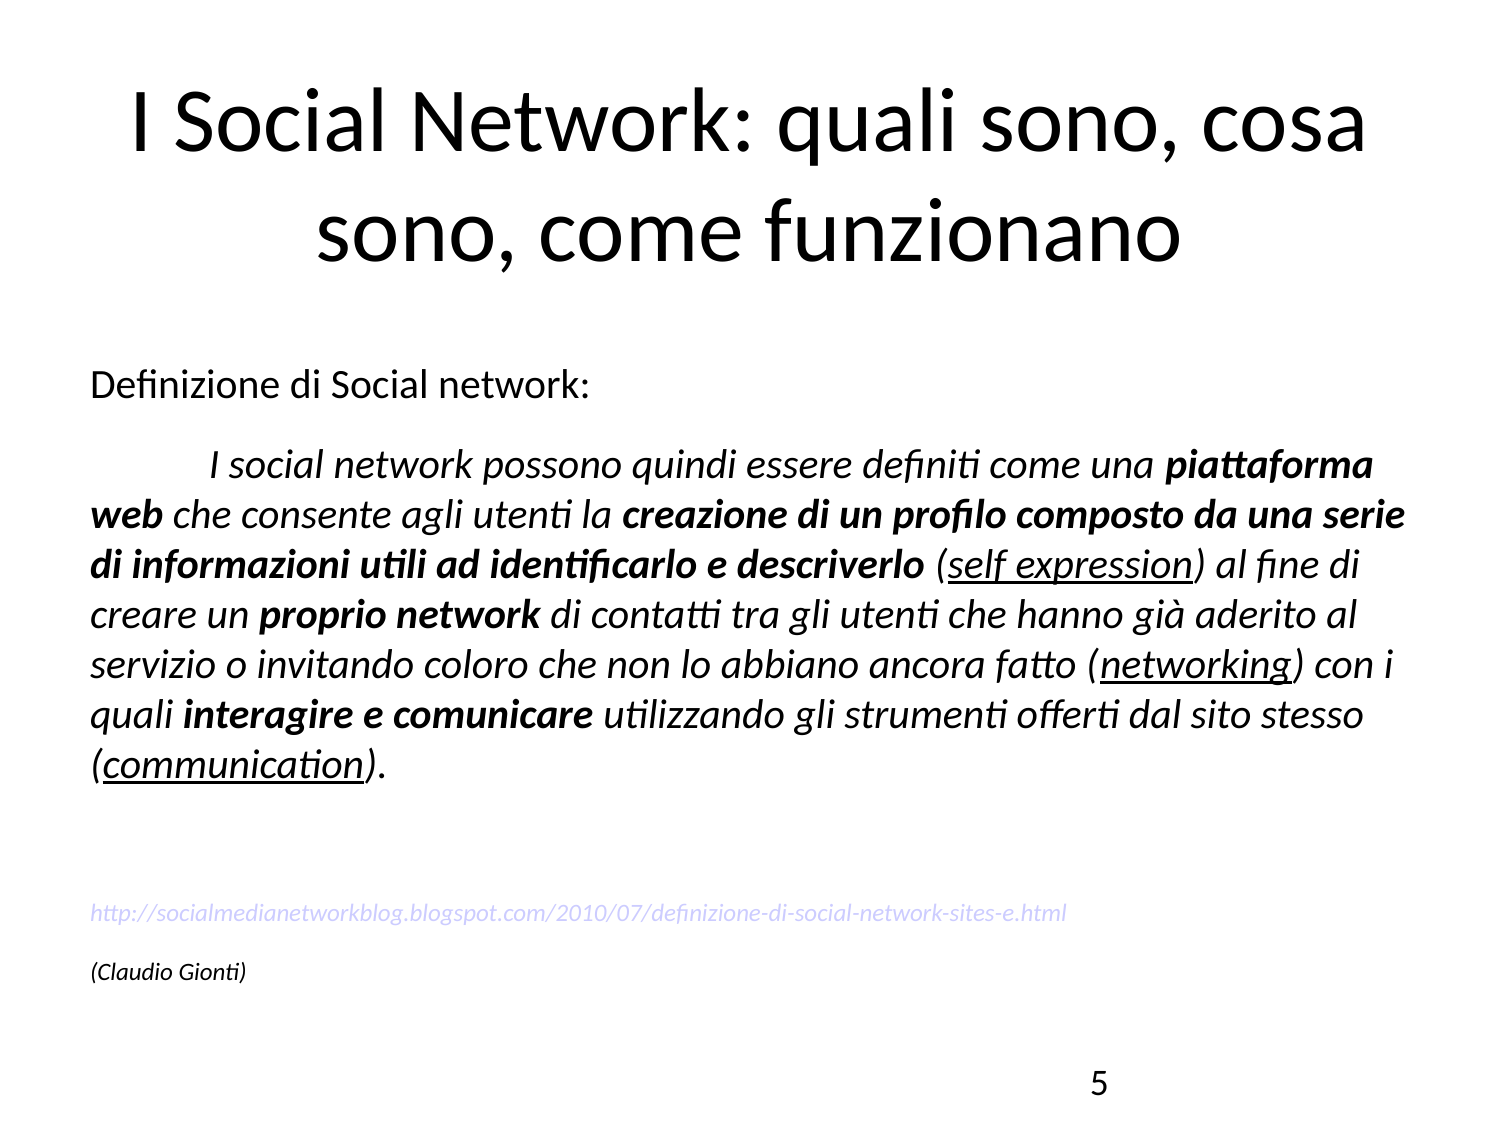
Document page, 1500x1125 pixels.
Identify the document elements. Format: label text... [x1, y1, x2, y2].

text_box Definizione di Social network: I social network possono quindi essere definiti come una piattaforma web che consente agli utenti la creazione di un profilo composto da una serie di informazioni utili ad identificarlo e descriverlo (self expression) al fine di creare un proprio network di contatti tra gli utenti che hanno già aderito al servizio o invitando coloro che non lo abbiano ancora fatto (networking) con i quali interagire e comunicare utilizzando gli strumenti offerti dal sito stesso (communication). http://socialmedianetworkblog.blogspot.com/2010/07/definizione-di-social-network-sites-e.html (Claudio Gionti) [75, 262, 1426, 1028]
title I Social Network: quali sono, cosa sono, come funzionano [75, 45, 1426, 262]
text_box <numero> [1074, 1042, 1426, 1103]
